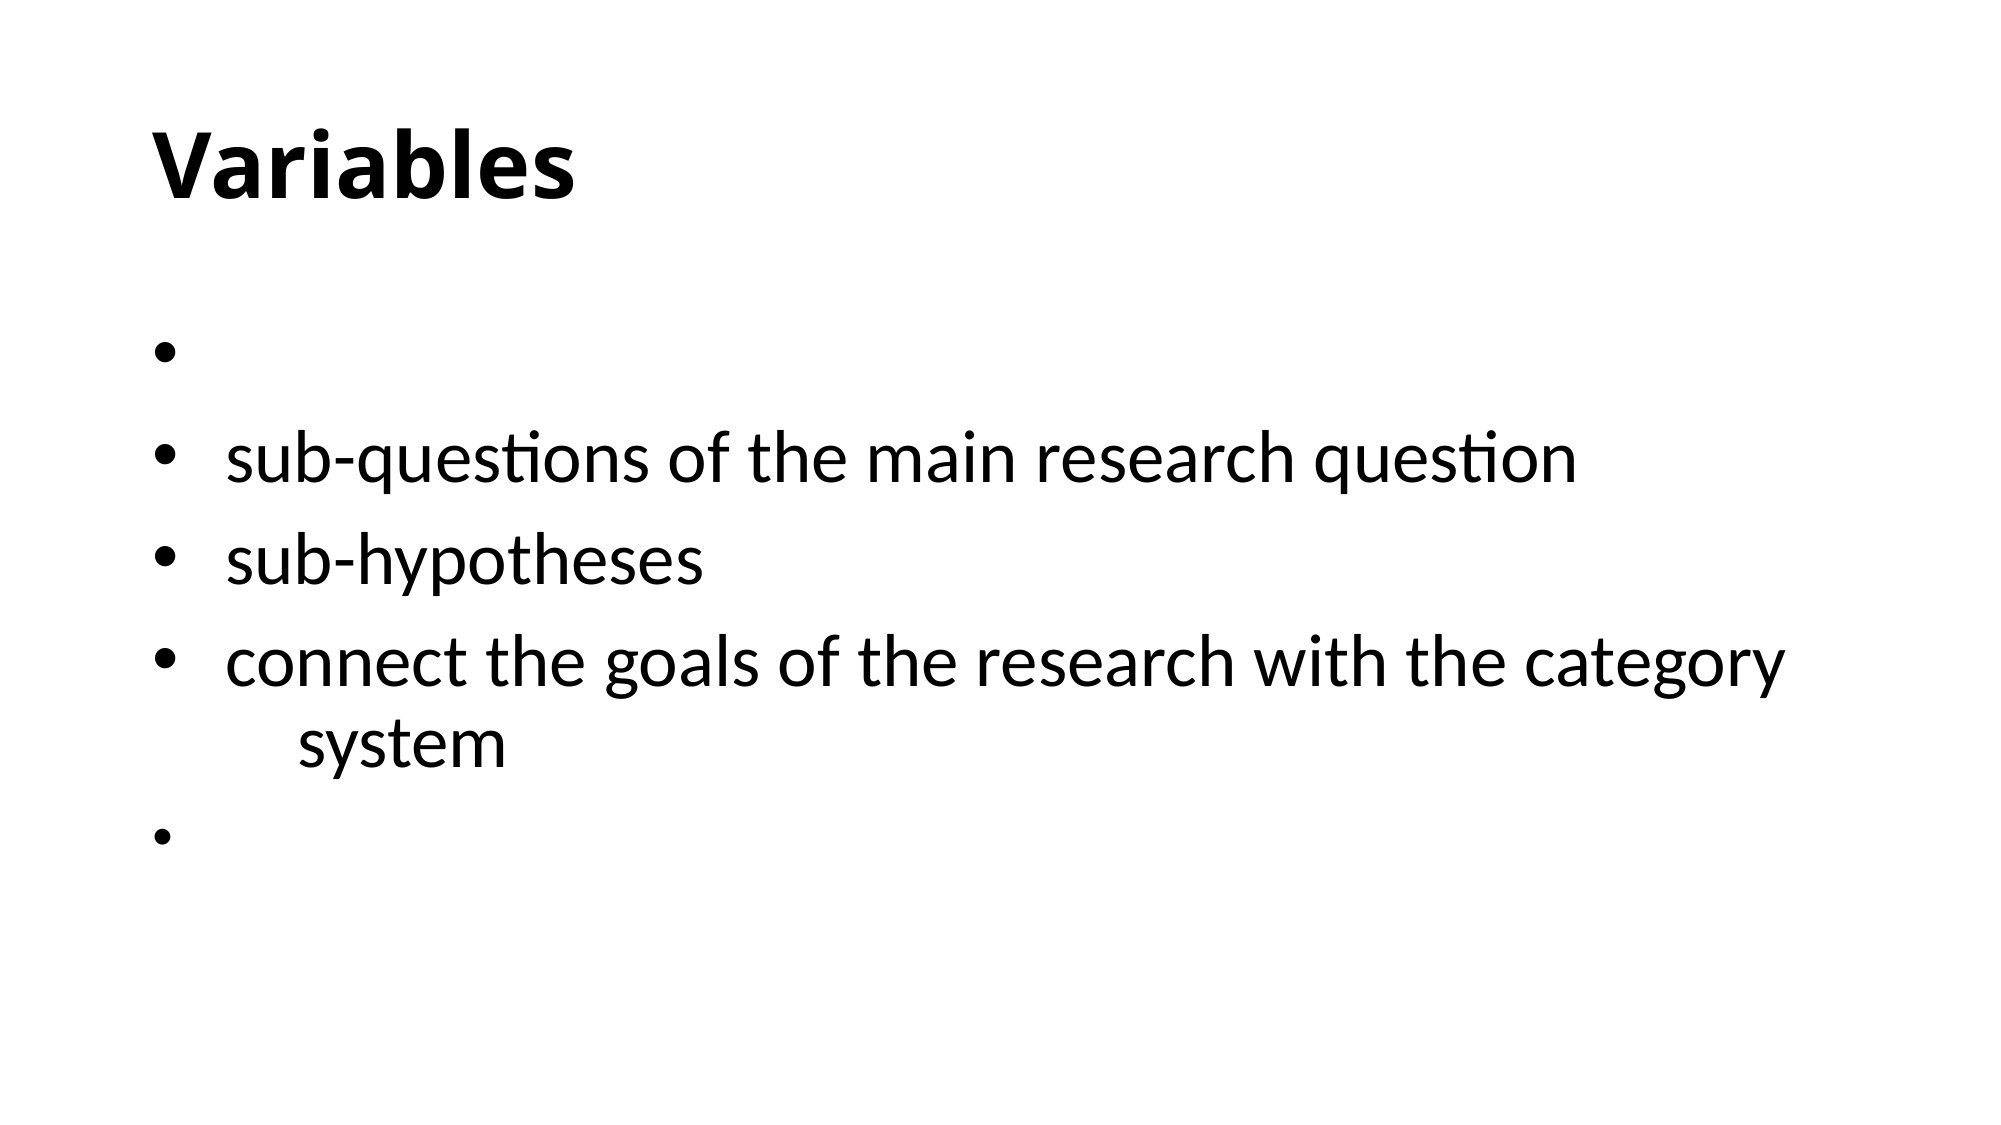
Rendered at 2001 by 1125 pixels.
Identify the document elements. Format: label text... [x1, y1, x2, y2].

title Variables [137, 59, 1863, 278]
list sub-questions of the main research question sub-hypotheses connect the goals of the research with the category system [137, 299, 1863, 1014]
